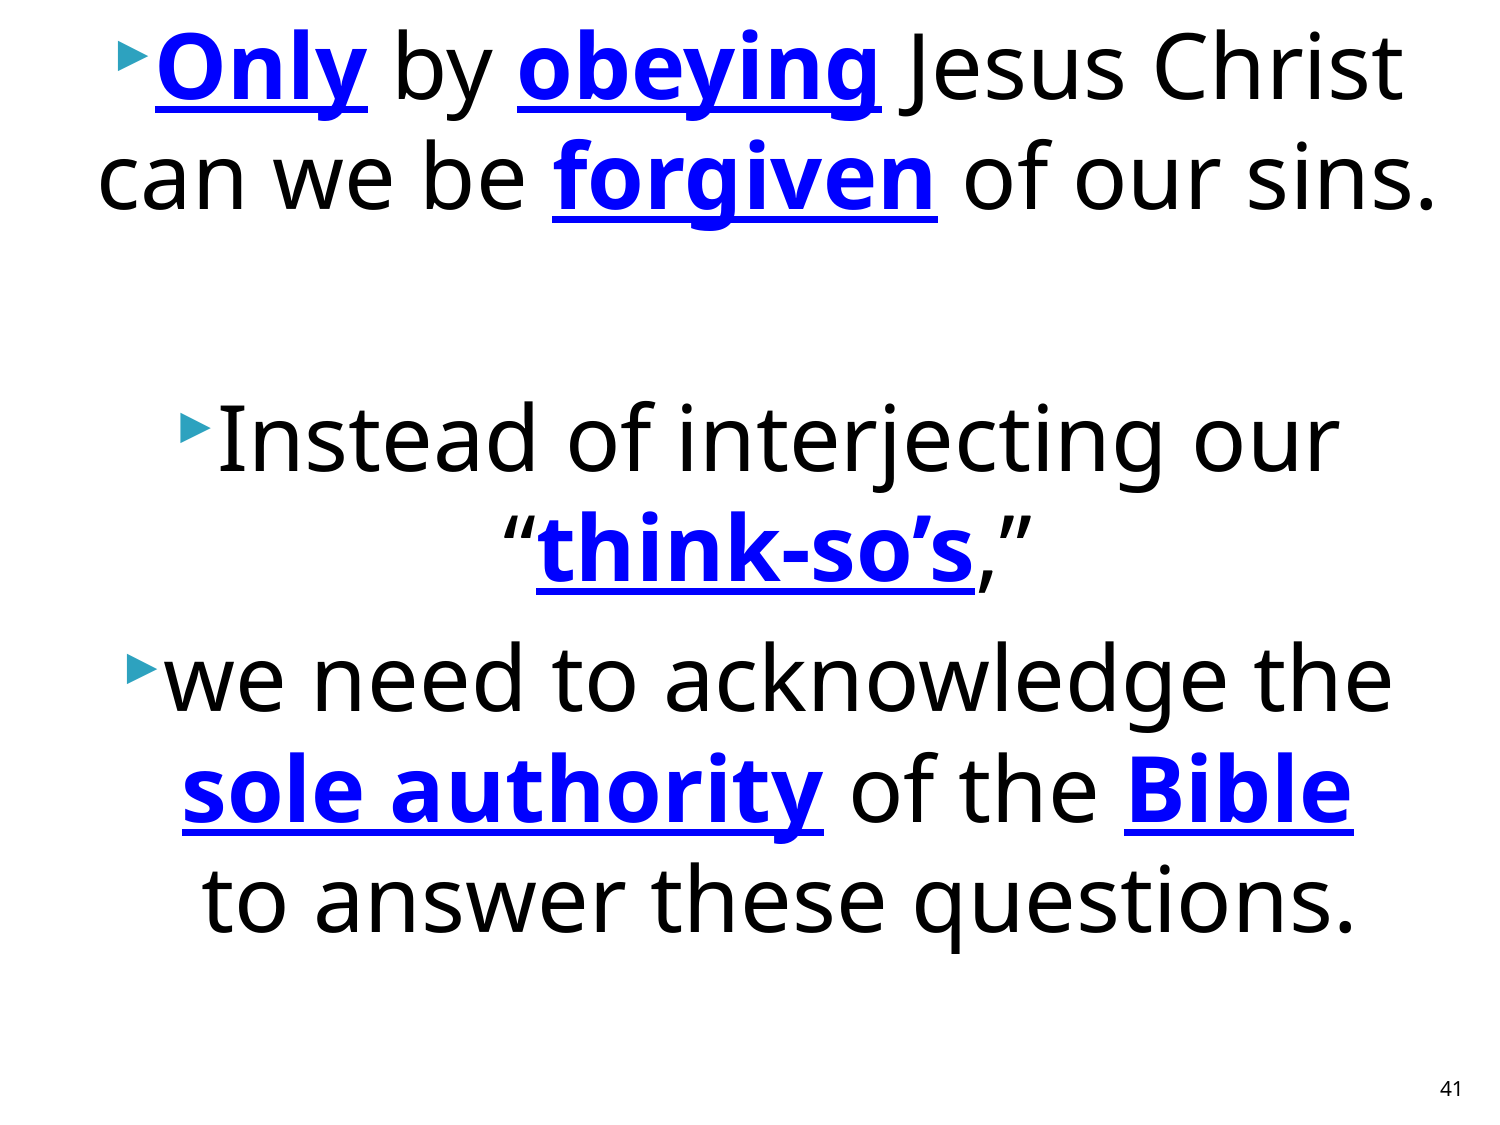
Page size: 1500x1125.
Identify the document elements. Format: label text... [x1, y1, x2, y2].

list Only by obeying Jesus Christ can we be forgiven of our sins. Instead of interjecting our “think-so’s,” we need to acknowledge the sole authority of the Bible to answer these questions. [0, 0, 1500, 1125]
slide_number <number> [1418, 1051, 1479, 1112]
